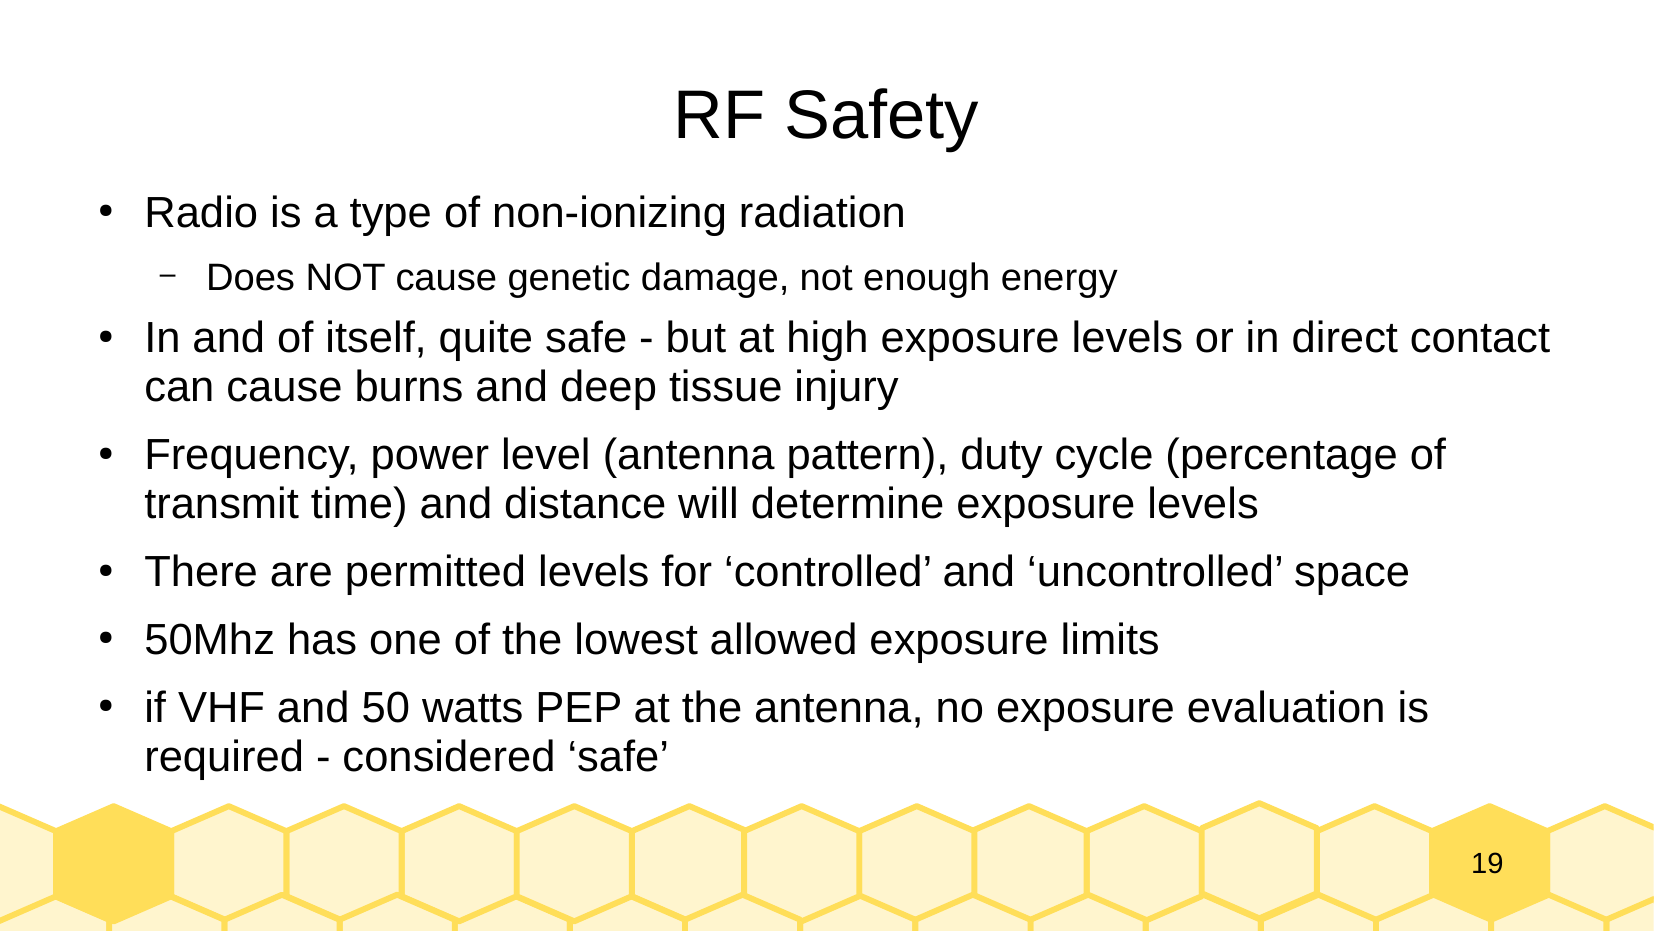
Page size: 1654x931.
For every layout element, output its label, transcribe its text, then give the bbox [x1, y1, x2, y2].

title RF Safety [82, 37, 1571, 187]
list Radio is a type of non-ionizing radiation Does NOT cause genetic damage, not enough energy In and of itself, quite safe - but at high exposure levels or in direct contact can cause burns and deep tissue injury Frequency, power level (antenna pattern), duty cycle (percentage of transmit time) and distance will determine exposure levels There are permitted levels for ‘controlled’ and ‘uncontrolled’ space 50Mhz has one of the lowest allowed exposure limits if VHF and 50 watts PEP at the antenna, no exposure evaluation is required - considered ‘safe’ [82, 187, 1571, 788]
